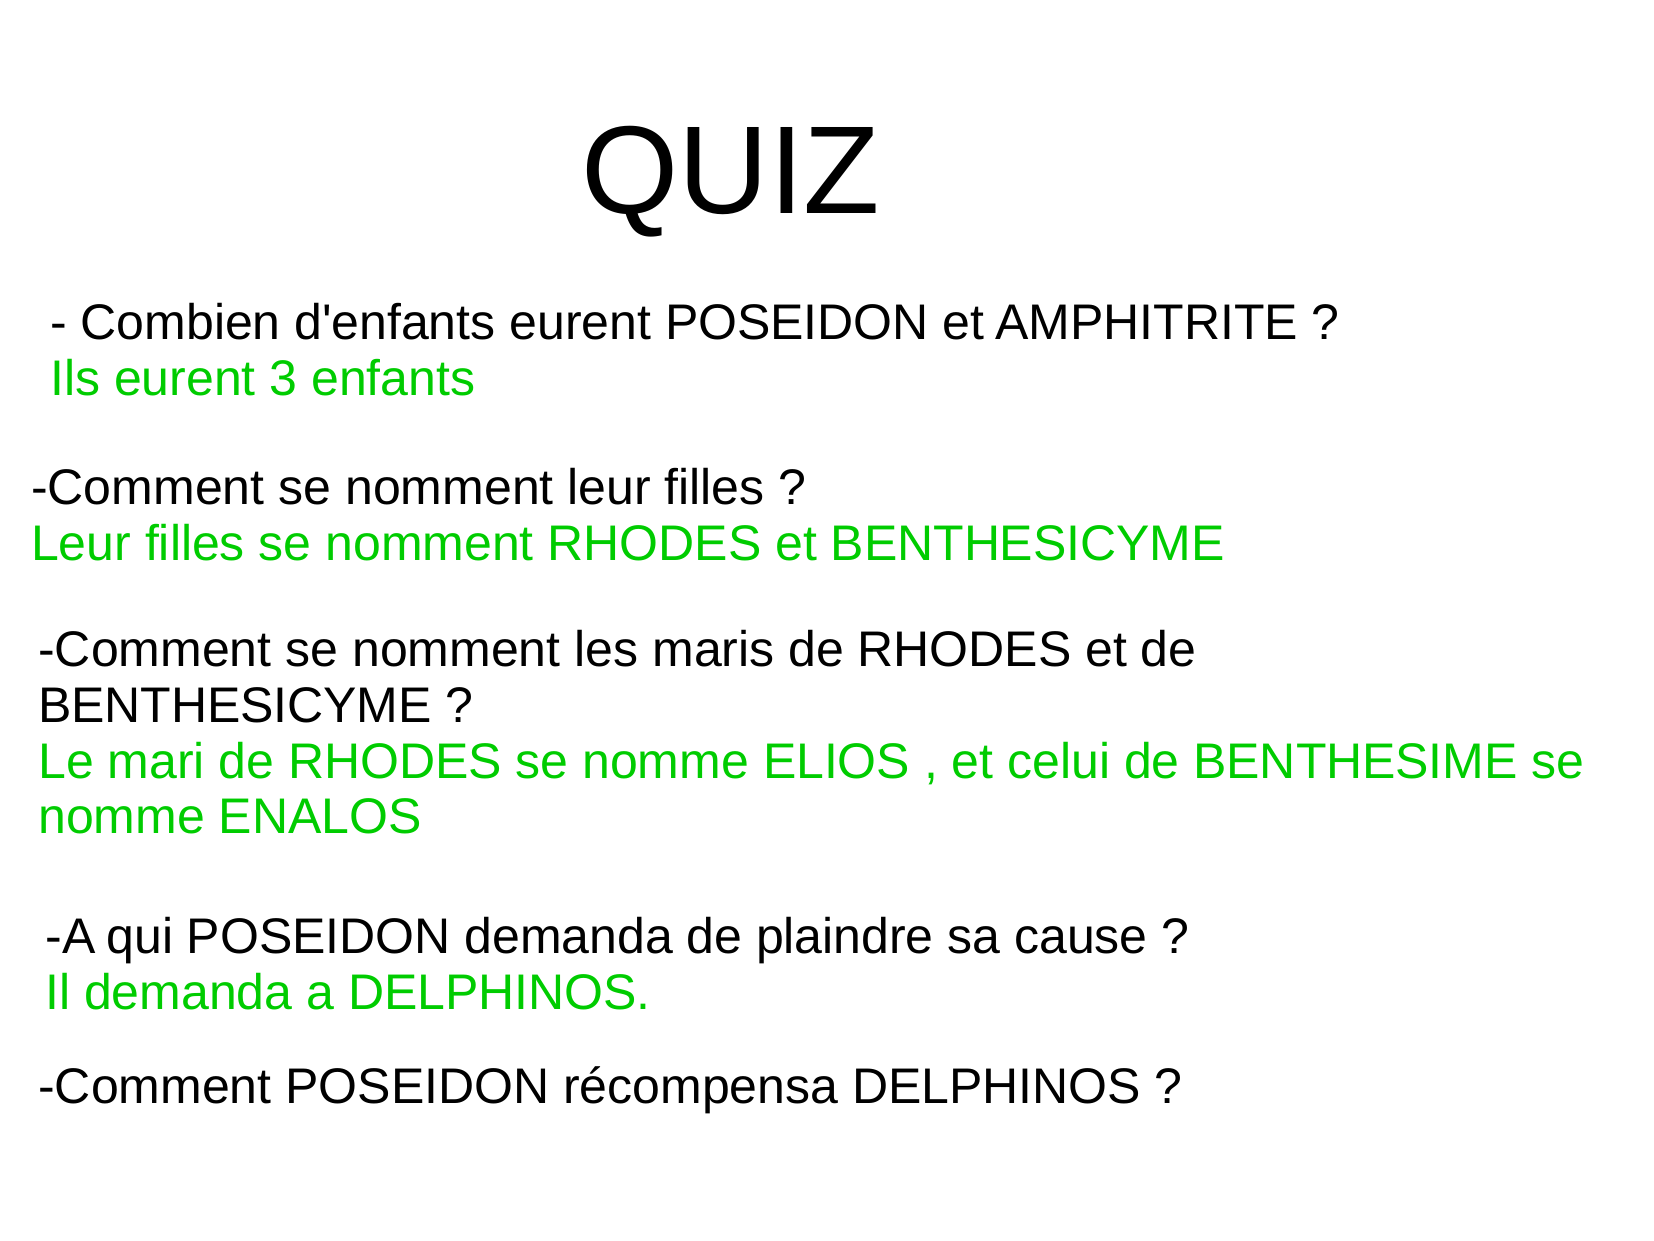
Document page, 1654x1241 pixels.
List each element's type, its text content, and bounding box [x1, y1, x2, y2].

text_box - Combien d'enfants eurent POSEIDON et AMPHITRITE ? Ils eurent 3 enfants [35, 287, 1381, 414]
text_box QUIZ [566, 93, 896, 249]
text_box -Comment POSEIDON récompensa DELPHINOS ? [23, 1051, 1548, 1122]
text_box -Comment se nomment les maris de RHODES et de BENTHESICYME ? Le mari de RHODES se nomme ELIOS , et celui de BENTHESIME se nomme ENALOS [23, 614, 1640, 852]
text_box -Comment se nomment leur filles ? Leur filles se nomment RHODES et BENTHESICYME [16, 452, 1241, 579]
text_box -A qui POSEIDON demanda de plaindre sa cause ? Il demanda a DELPHINOS. [30, 901, 1205, 1028]
